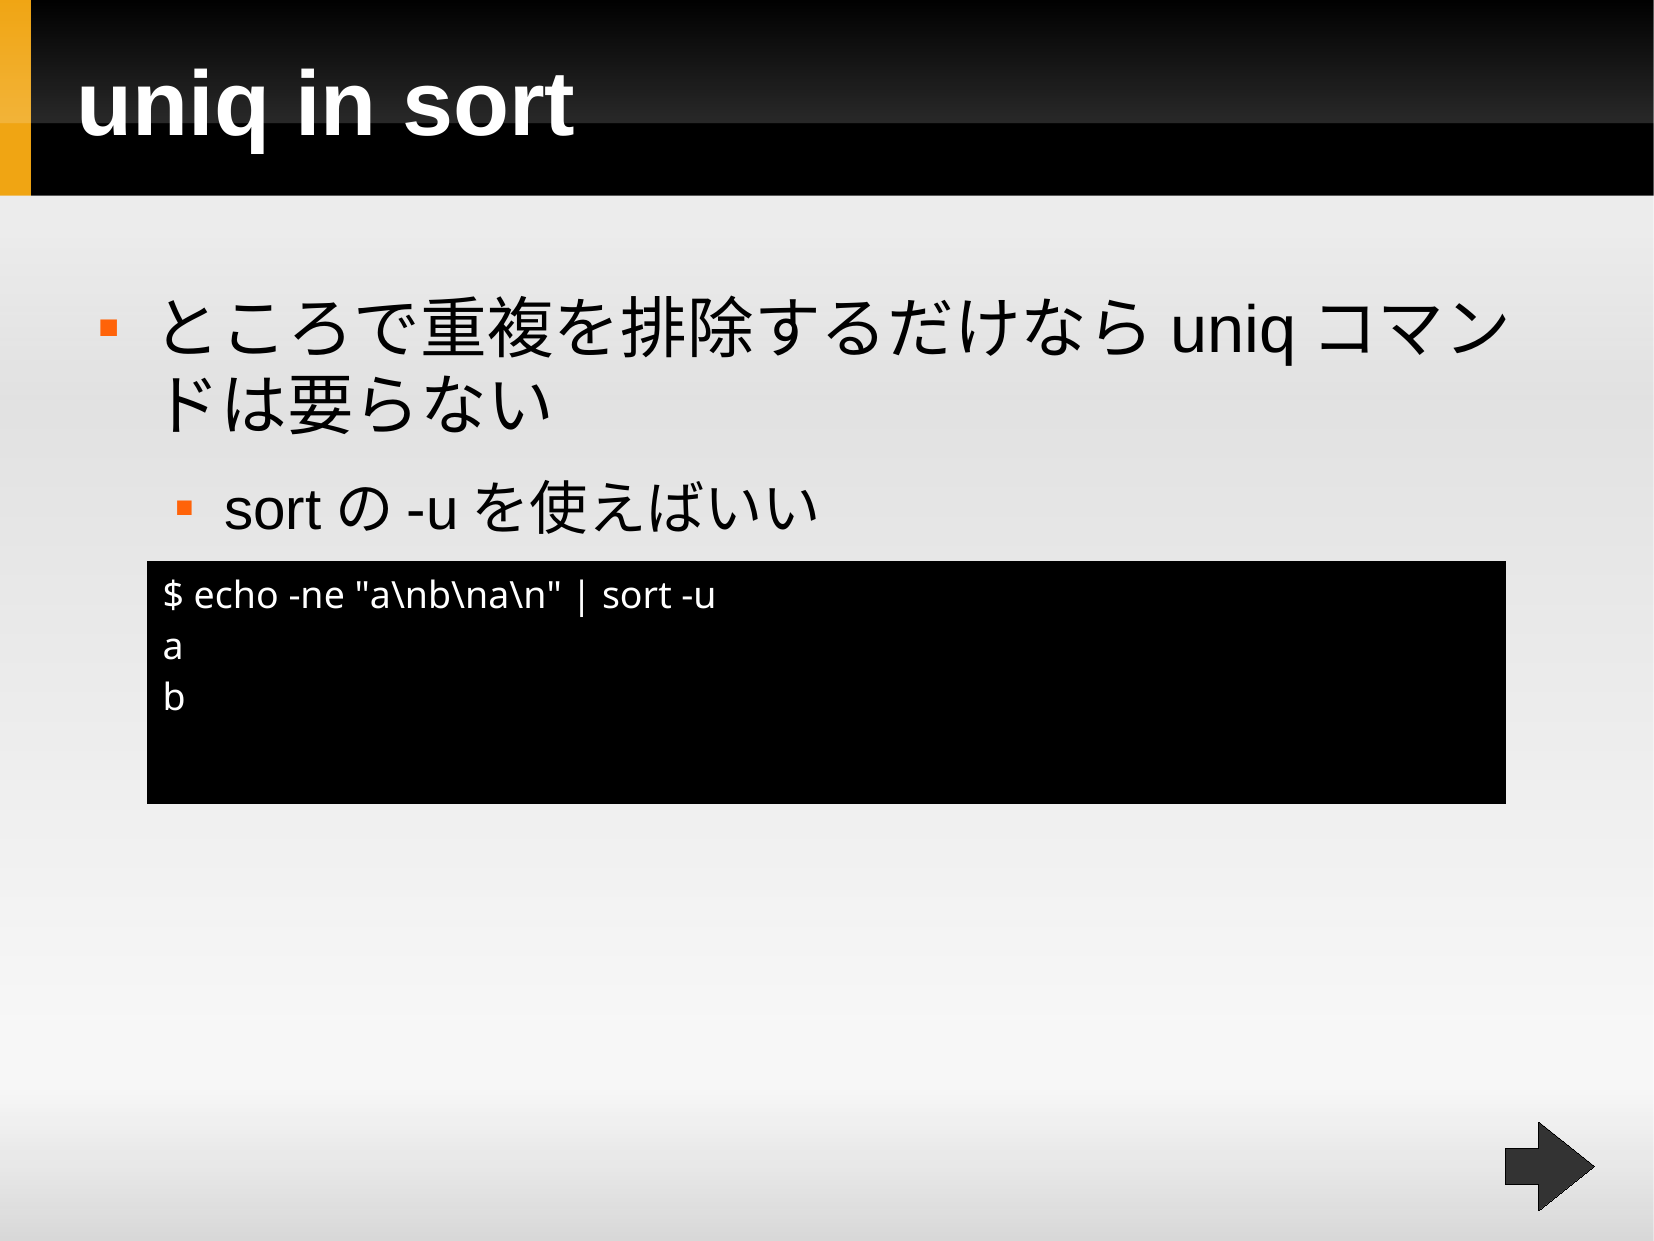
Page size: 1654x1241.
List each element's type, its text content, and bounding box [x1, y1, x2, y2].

text_box [1505, 1122, 1595, 1211]
title uniq in sort [76, 7, 1565, 200]
text_box $ echo -ne "a\nb\na\n" | sort -u a b [147, 561, 1506, 804]
list ところで重複を排除するだけならuniqコマンドは要らない sortの-uを使えばいい [82, 290, 1571, 544]
picture [0, 0, 1654, 1241]
